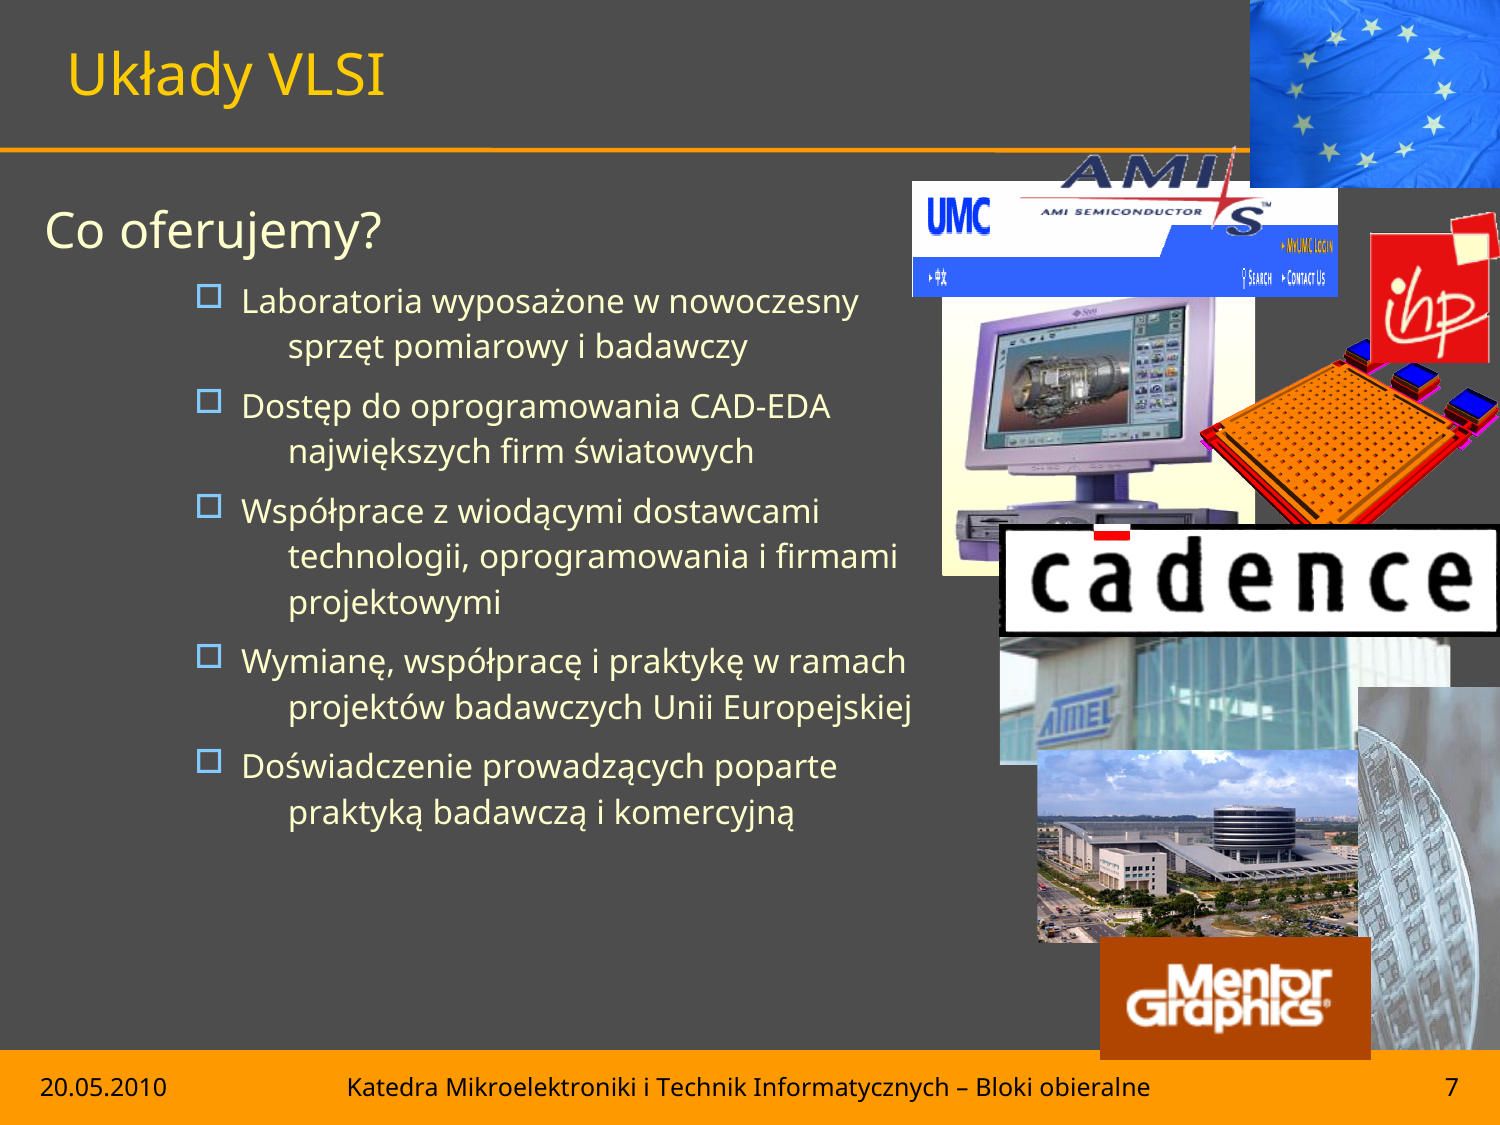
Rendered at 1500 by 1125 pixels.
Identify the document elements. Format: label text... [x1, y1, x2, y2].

picture [912, 0, 1500, 1060]
list Co oferujemy? Laboratoria wyposażone w nowoczesny sprzęt pomiarowy i badawczy Dostęp do oprogramowania CAD-EDA największych firm światowych Współprace z wiodącymi dostawcami technologii, oprogramowania i firmami projektowymi Wymianę, współpracę i praktykę w ramach projektów badawczych Unii Europejskiej Doświadczenie prowadzących poparte praktyką badawczą i komercyjną [29, 187, 976, 1004]
text_box [1245, 318, 1256, 337]
title Układy VLSI [52, 0, 1250, 146]
text_box [942, 297, 949, 576]
